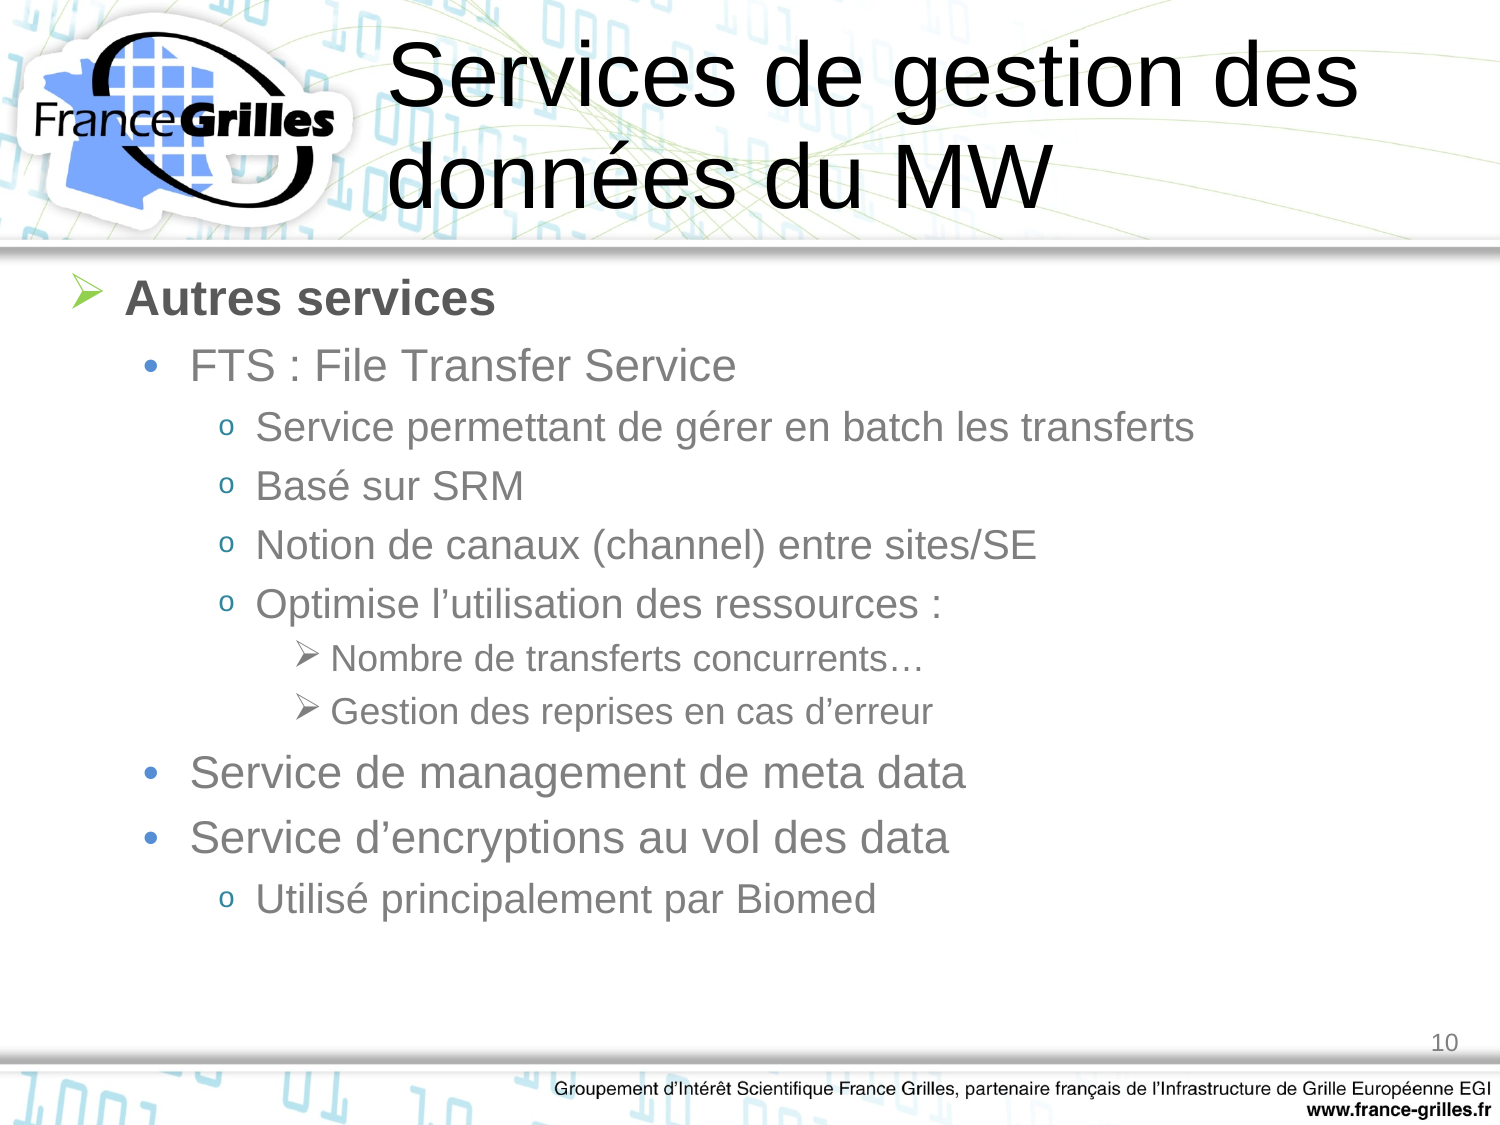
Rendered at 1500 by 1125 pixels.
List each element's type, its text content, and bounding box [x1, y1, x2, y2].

title Services de gestion des données du MW [372, 4, 1459, 248]
picture [0, 0, 1500, 1125]
list Autres services FTS : File Transfer Service Service permettant de gérer en batch les transferts Basé sur SRM Notion de canaux (channel) entre sites/SE Optimise l’utilisation des ressources : Nombre de transferts concurrents… Gestion des reprises en cas d’erreur Service de management de meta data Service d’encryptions au vol des data Utilisé principalement par Biomed [53, 262, 1459, 1024]
